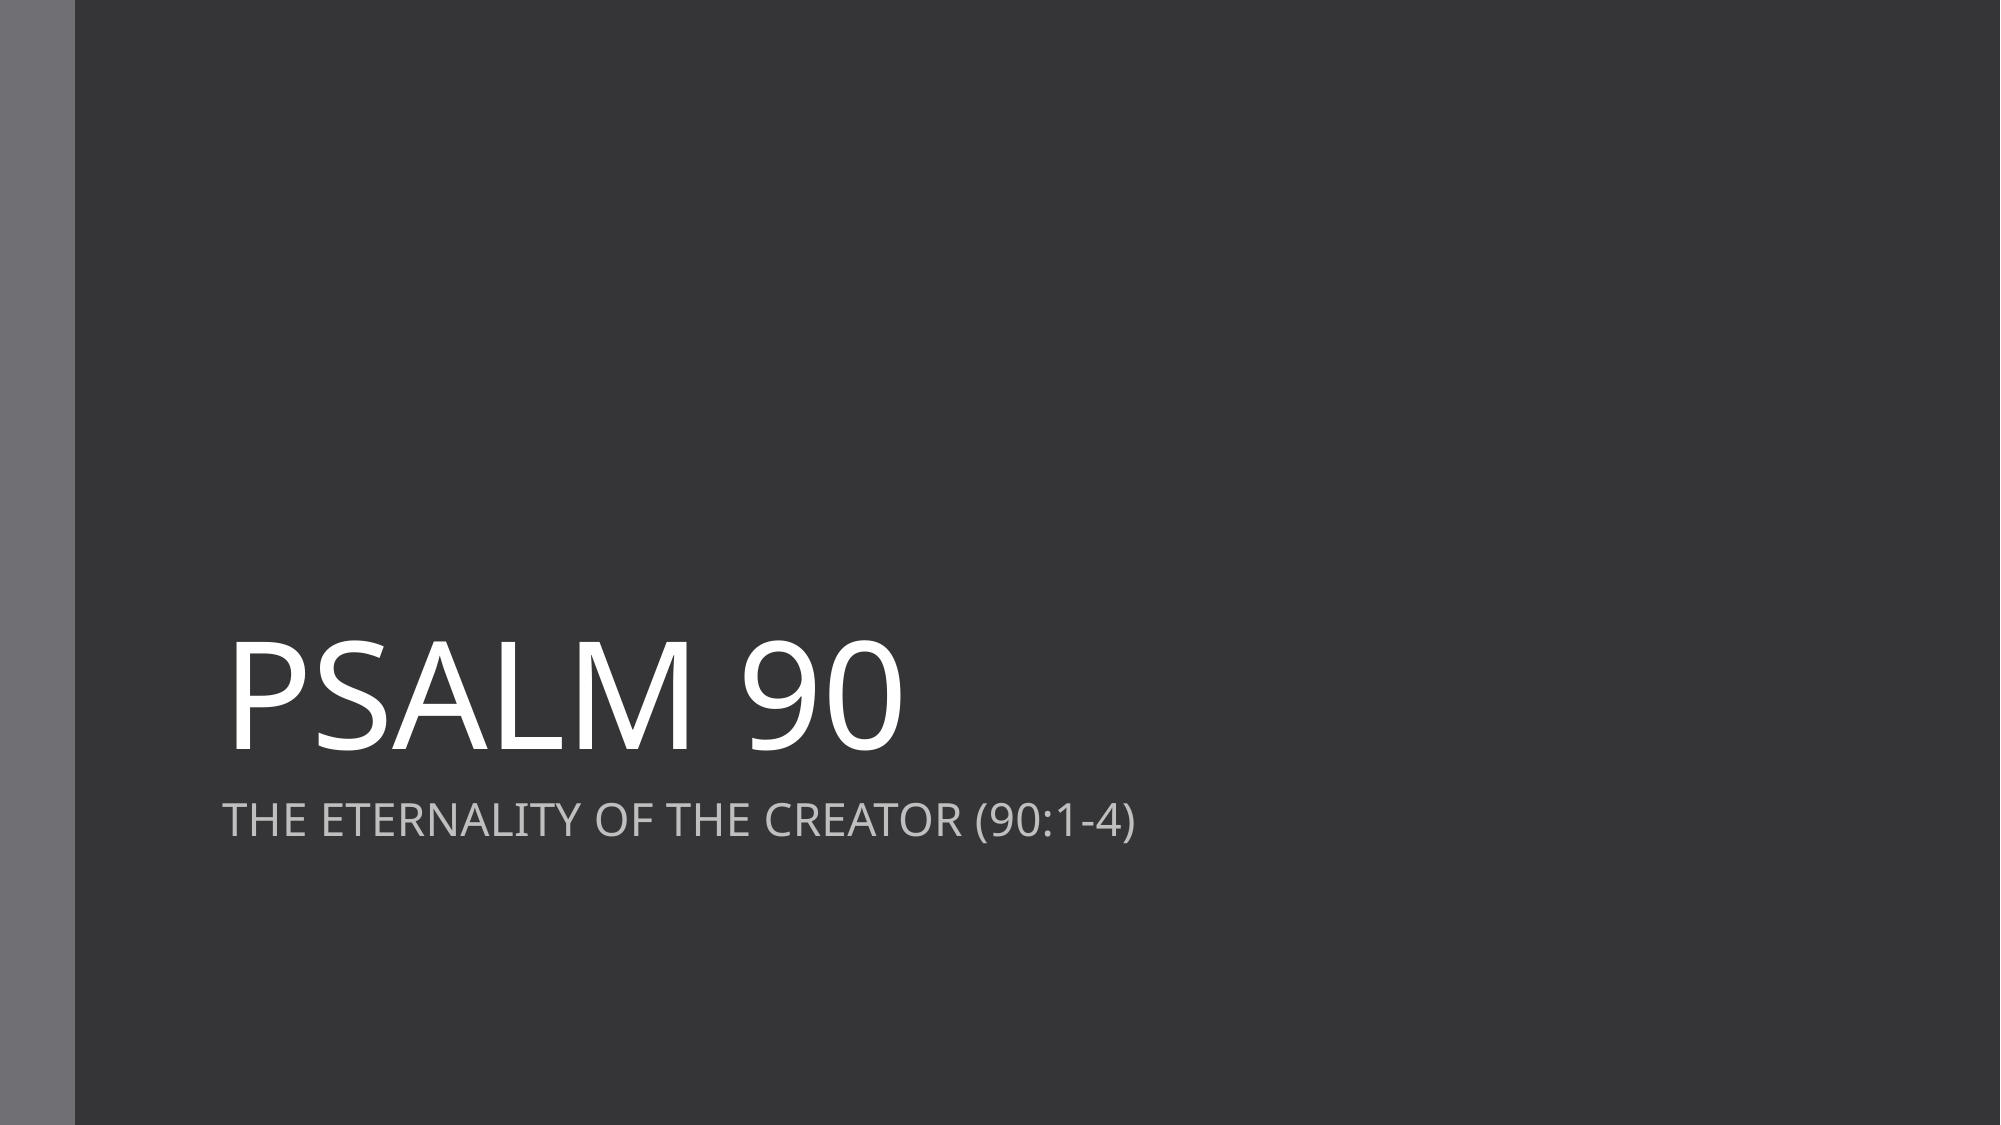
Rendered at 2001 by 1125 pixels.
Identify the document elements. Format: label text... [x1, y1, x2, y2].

title PSALM 90 [206, 124, 1752, 787]
subtitle THE ETERNALITY OF THE CREATOR (90:1-4) [206, 787, 1752, 1066]
